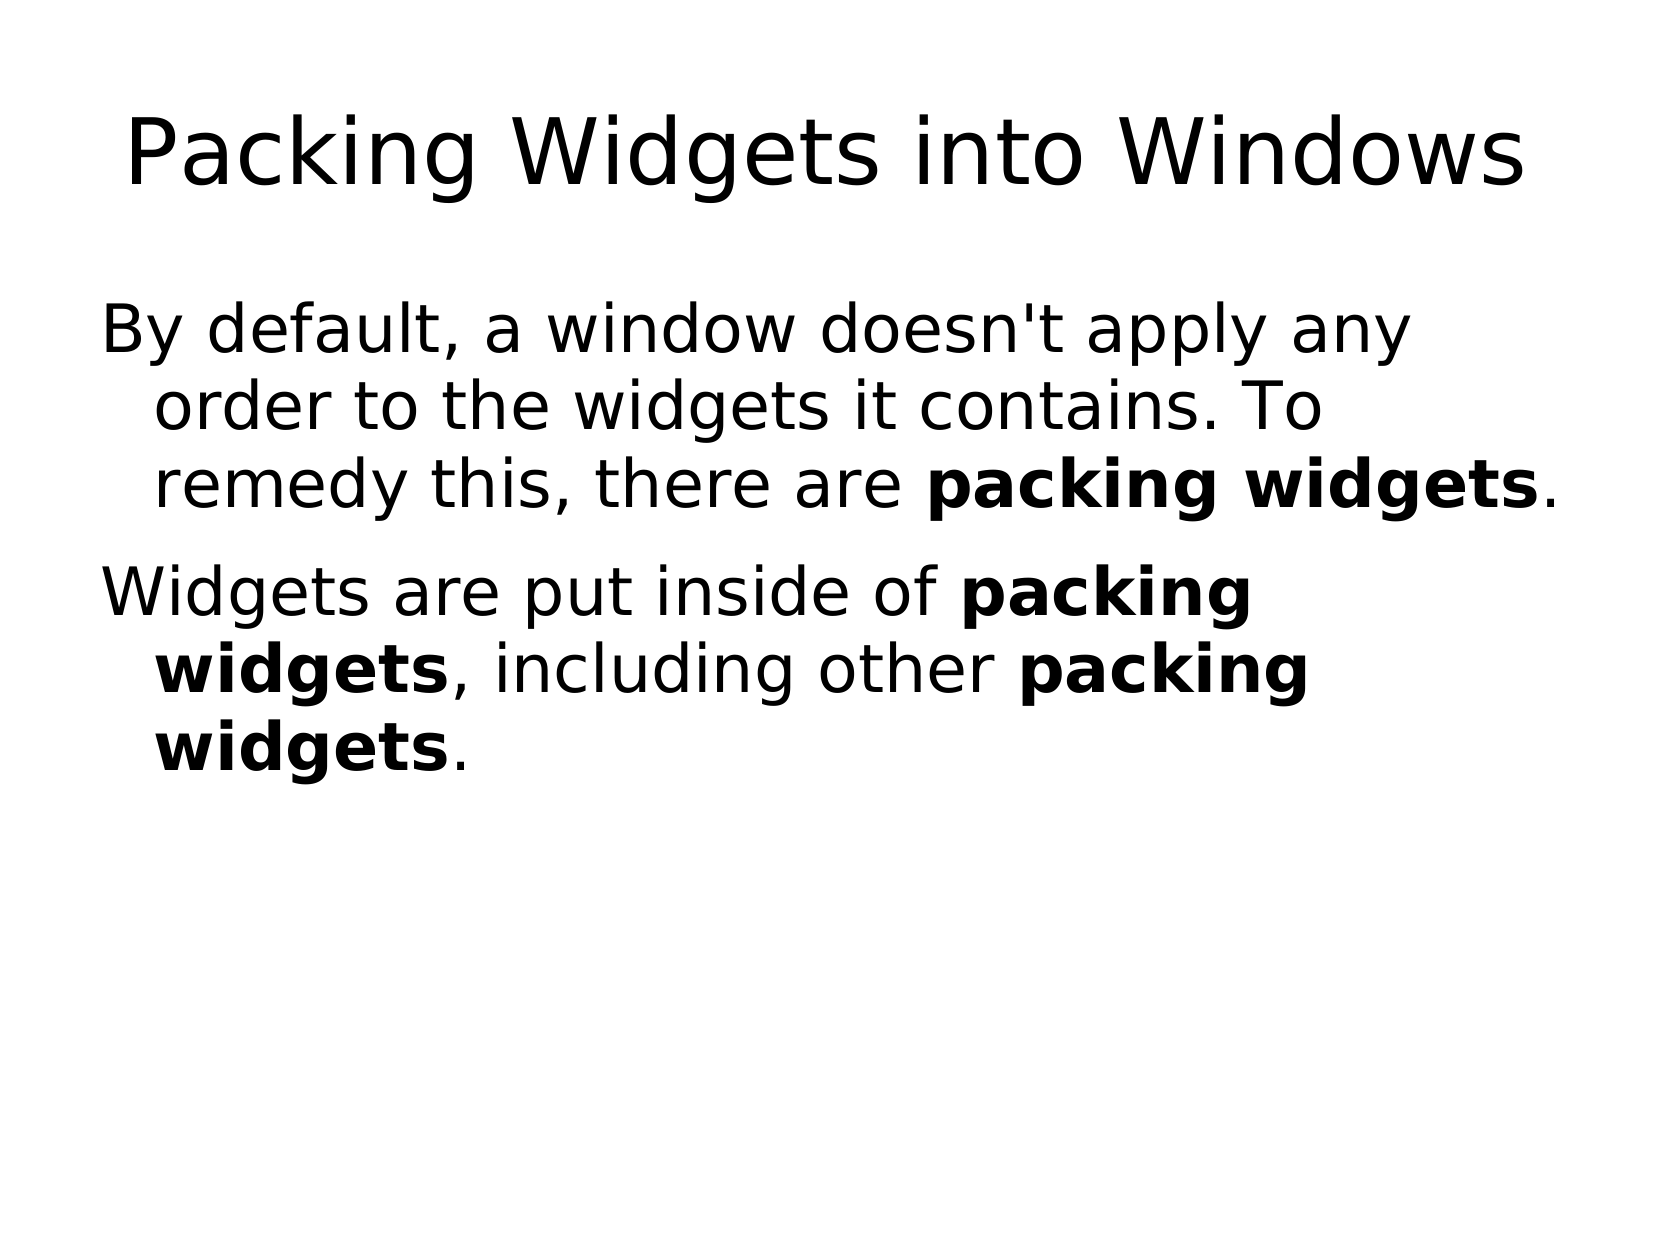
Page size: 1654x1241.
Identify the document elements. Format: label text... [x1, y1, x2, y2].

title Packing Widgets into Windows [82, 49, 1571, 257]
list By default, a window doesn't apply any order to the widgets it contains. To remedy this, there are packing widgets. Widgets are put inside of packing widgets, including other packing widgets. [82, 290, 1571, 1109]
